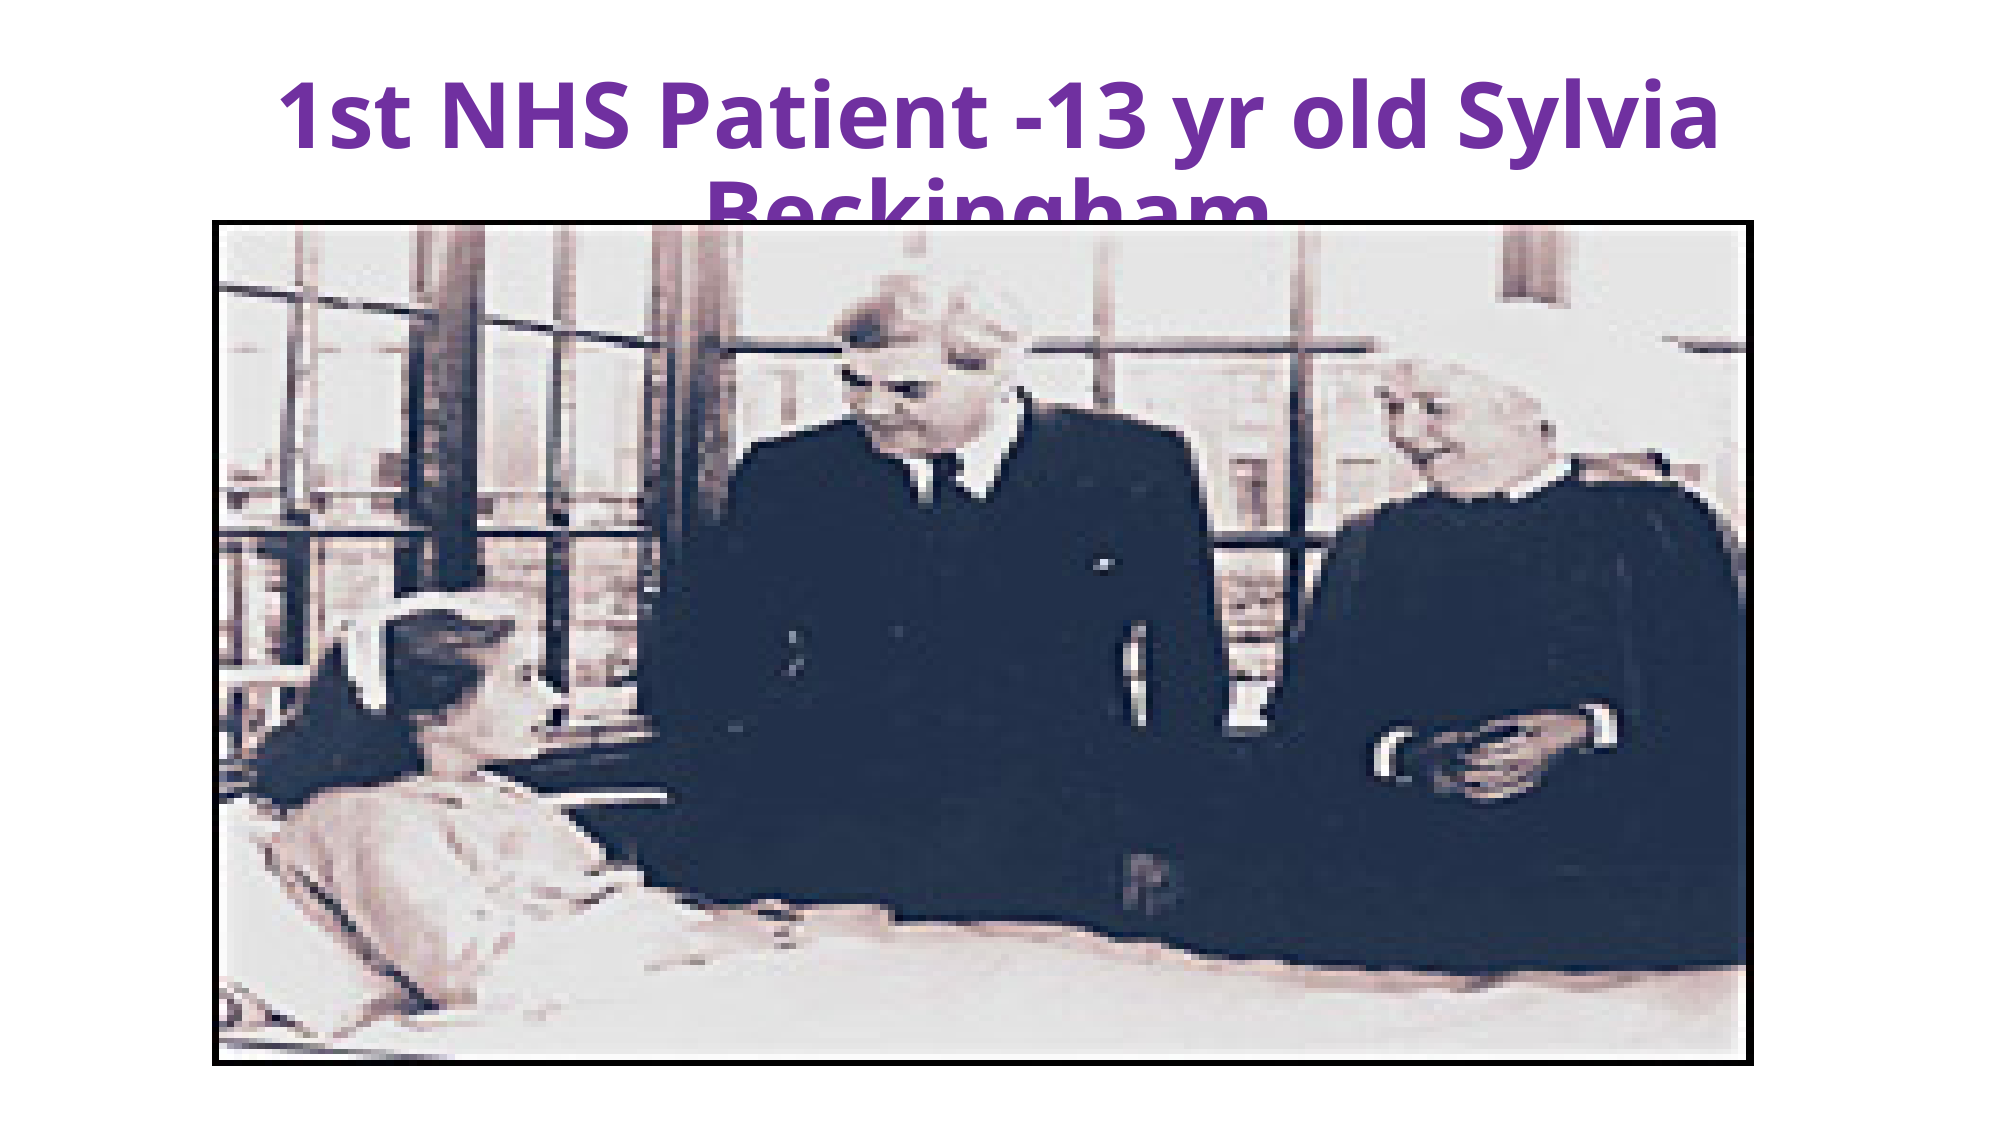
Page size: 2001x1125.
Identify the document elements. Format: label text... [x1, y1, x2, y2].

title 1st NHS Patient -13 yr old Sylvia Beckingham [137, 59, 1863, 278]
picture [212, 220, 1754, 1066]
